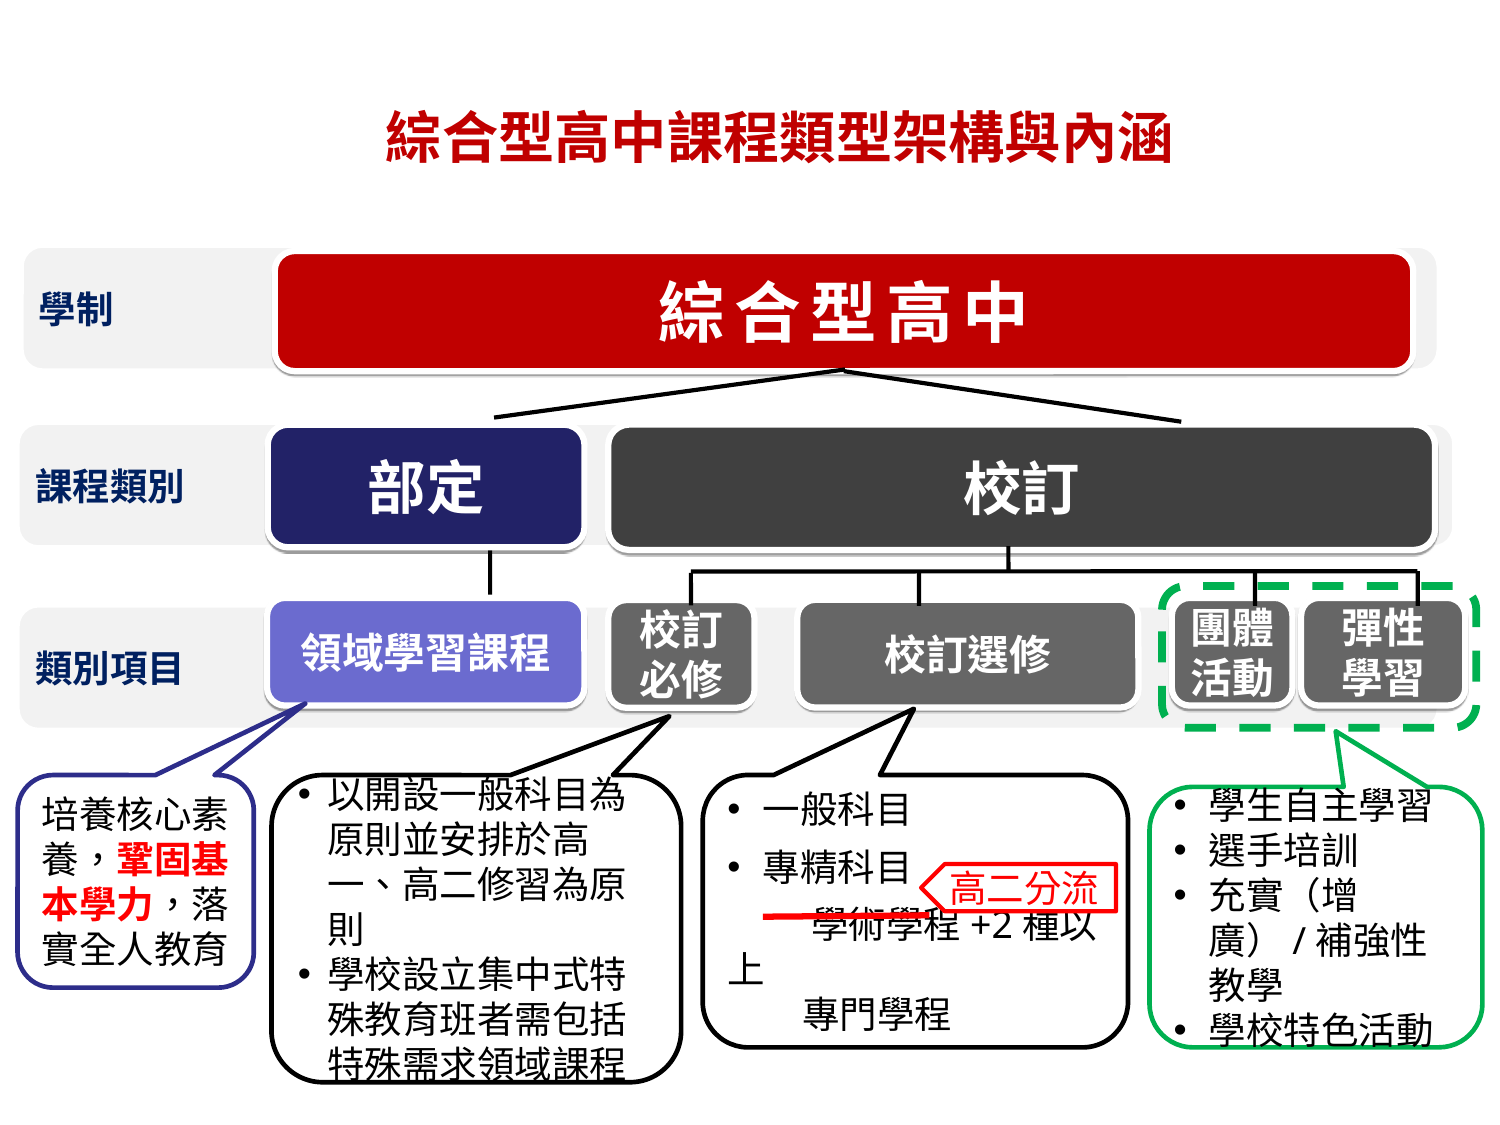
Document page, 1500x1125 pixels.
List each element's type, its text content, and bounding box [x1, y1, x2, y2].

text_box 部定 [267, 424, 585, 548]
text_box 課程類別 [17, 422, 1175, 548]
text_box 領域學習課程 [267, 597, 585, 706]
text_box 類別項目 [17, 605, 297, 730]
text_box 校訂選修 [797, 599, 1139, 708]
text_box 以開設一般科目為原則並安排於高一、高二修習為原則 學校設立集中式特殊教育班者需包括特殊需求領域課程 [271, 716, 682, 1083]
text_box 彈性 學習 [1301, 597, 1466, 706]
text_box 培養核心素養，鞏固基本學力，落實全人教育 [17, 703, 306, 988]
text_box 類別項目 [273, 605, 913, 730]
text_box 學制 [21, 245, 1439, 371]
text_box 校訂 必修 [608, 600, 755, 708]
text_box 課程類別 [1182, 422, 1455, 548]
text_box 校訂 [608, 424, 1436, 550]
text_box 綜合型高中 [274, 250, 1414, 372]
text_box 綜合型高中課程類型架構與內涵 [58, 90, 1424, 177]
text_box 一般科目 專精科目 學術學程+2種以上 專門學程 [702, 708, 1129, 1048]
text_box 團體活動 [1171, 597, 1293, 706]
text_box 類別項目 [904, 605, 1439, 730]
text_box 高二分流 [921, 864, 1116, 912]
text_box 學生自主學習 選手培訓 充實（增廣）/補強性教學 學校特色活動 [1149, 731, 1483, 1048]
